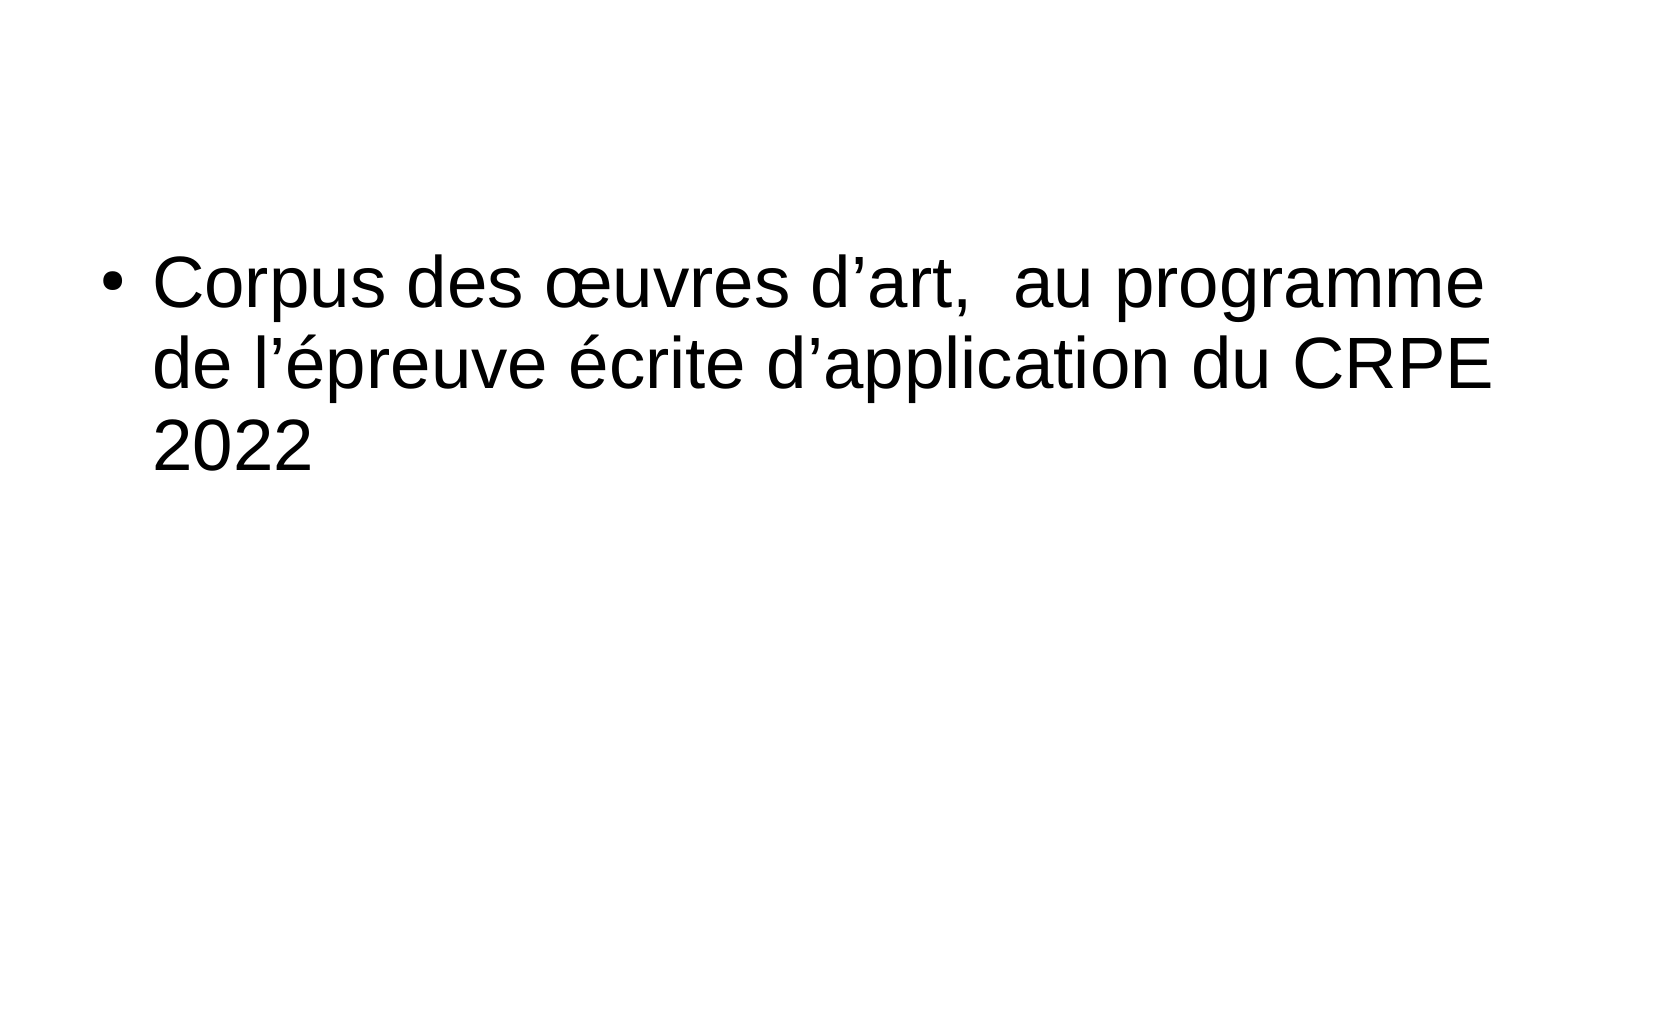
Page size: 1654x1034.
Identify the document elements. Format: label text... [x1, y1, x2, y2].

list Corpus des œuvres d’art, au programme de l’épreuve écrite d’application du CRPE 2022 [82, 241, 1571, 486]
